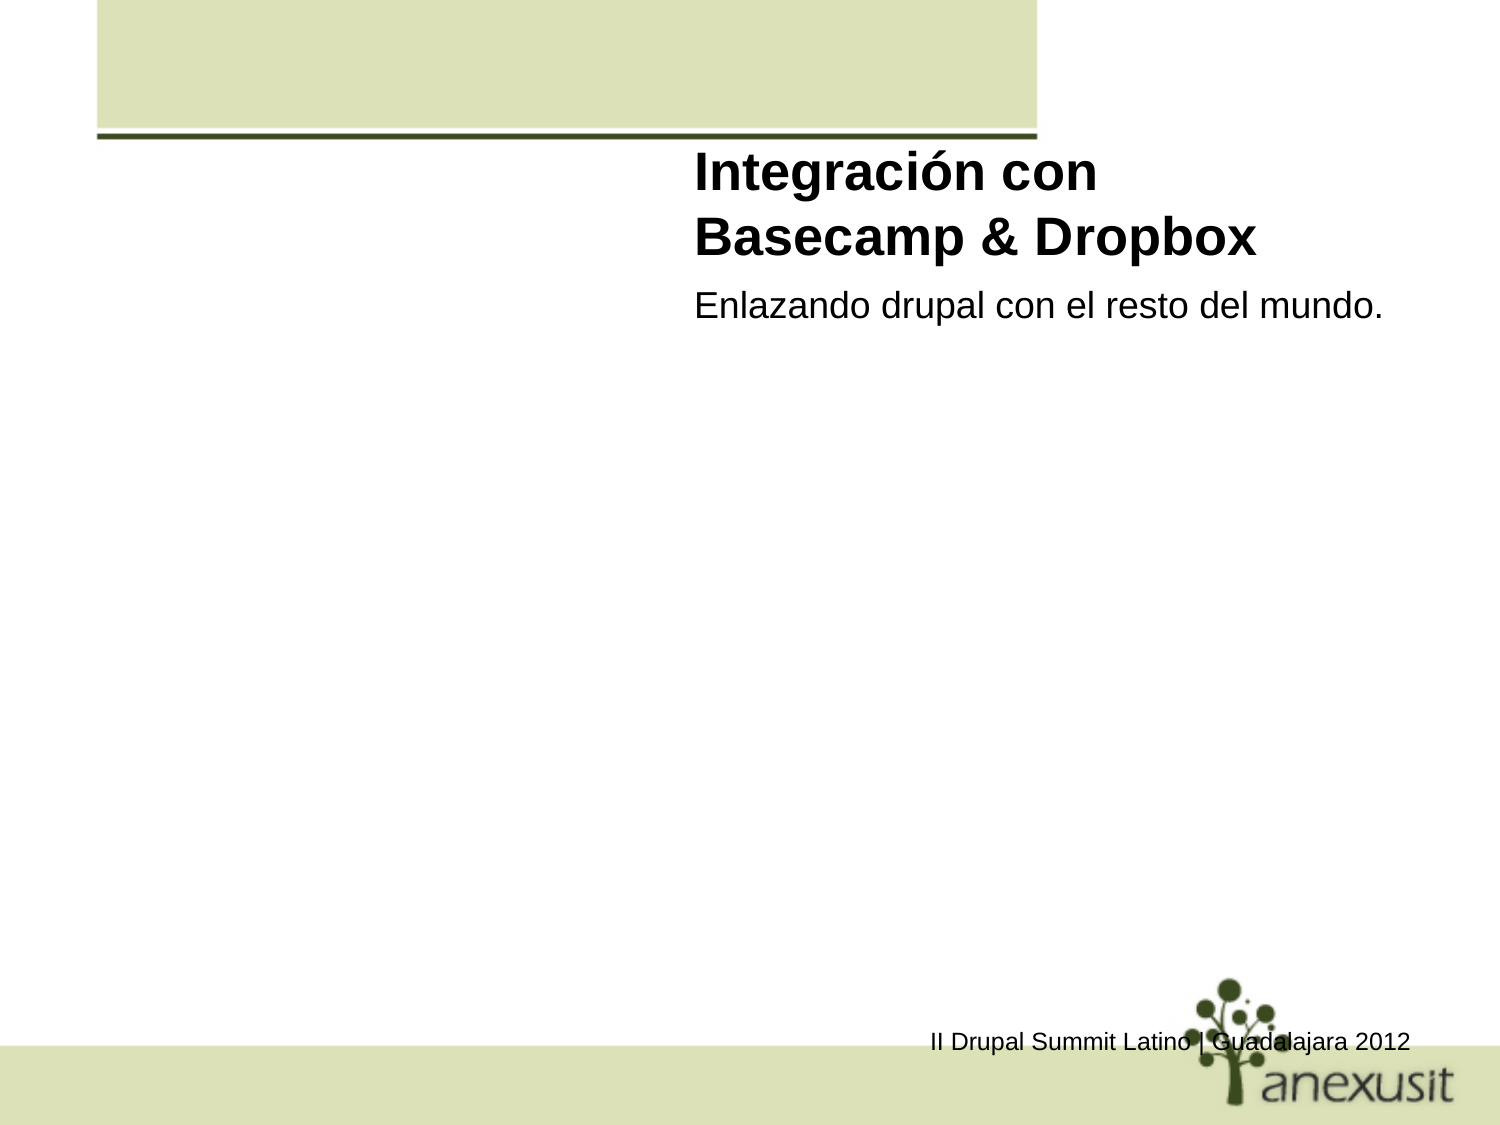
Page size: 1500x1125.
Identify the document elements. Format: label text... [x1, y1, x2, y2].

picture [0, 0, 1500, 1125]
text_box Integración con Basecamp & Dropbox [679, 137, 1500, 273]
text_box II Drupal Summit Latino | Guadalajara 2012 [915, 1017, 1500, 1064]
text_box Enlazando drupal con el resto del mundo. [679, 273, 1500, 562]
